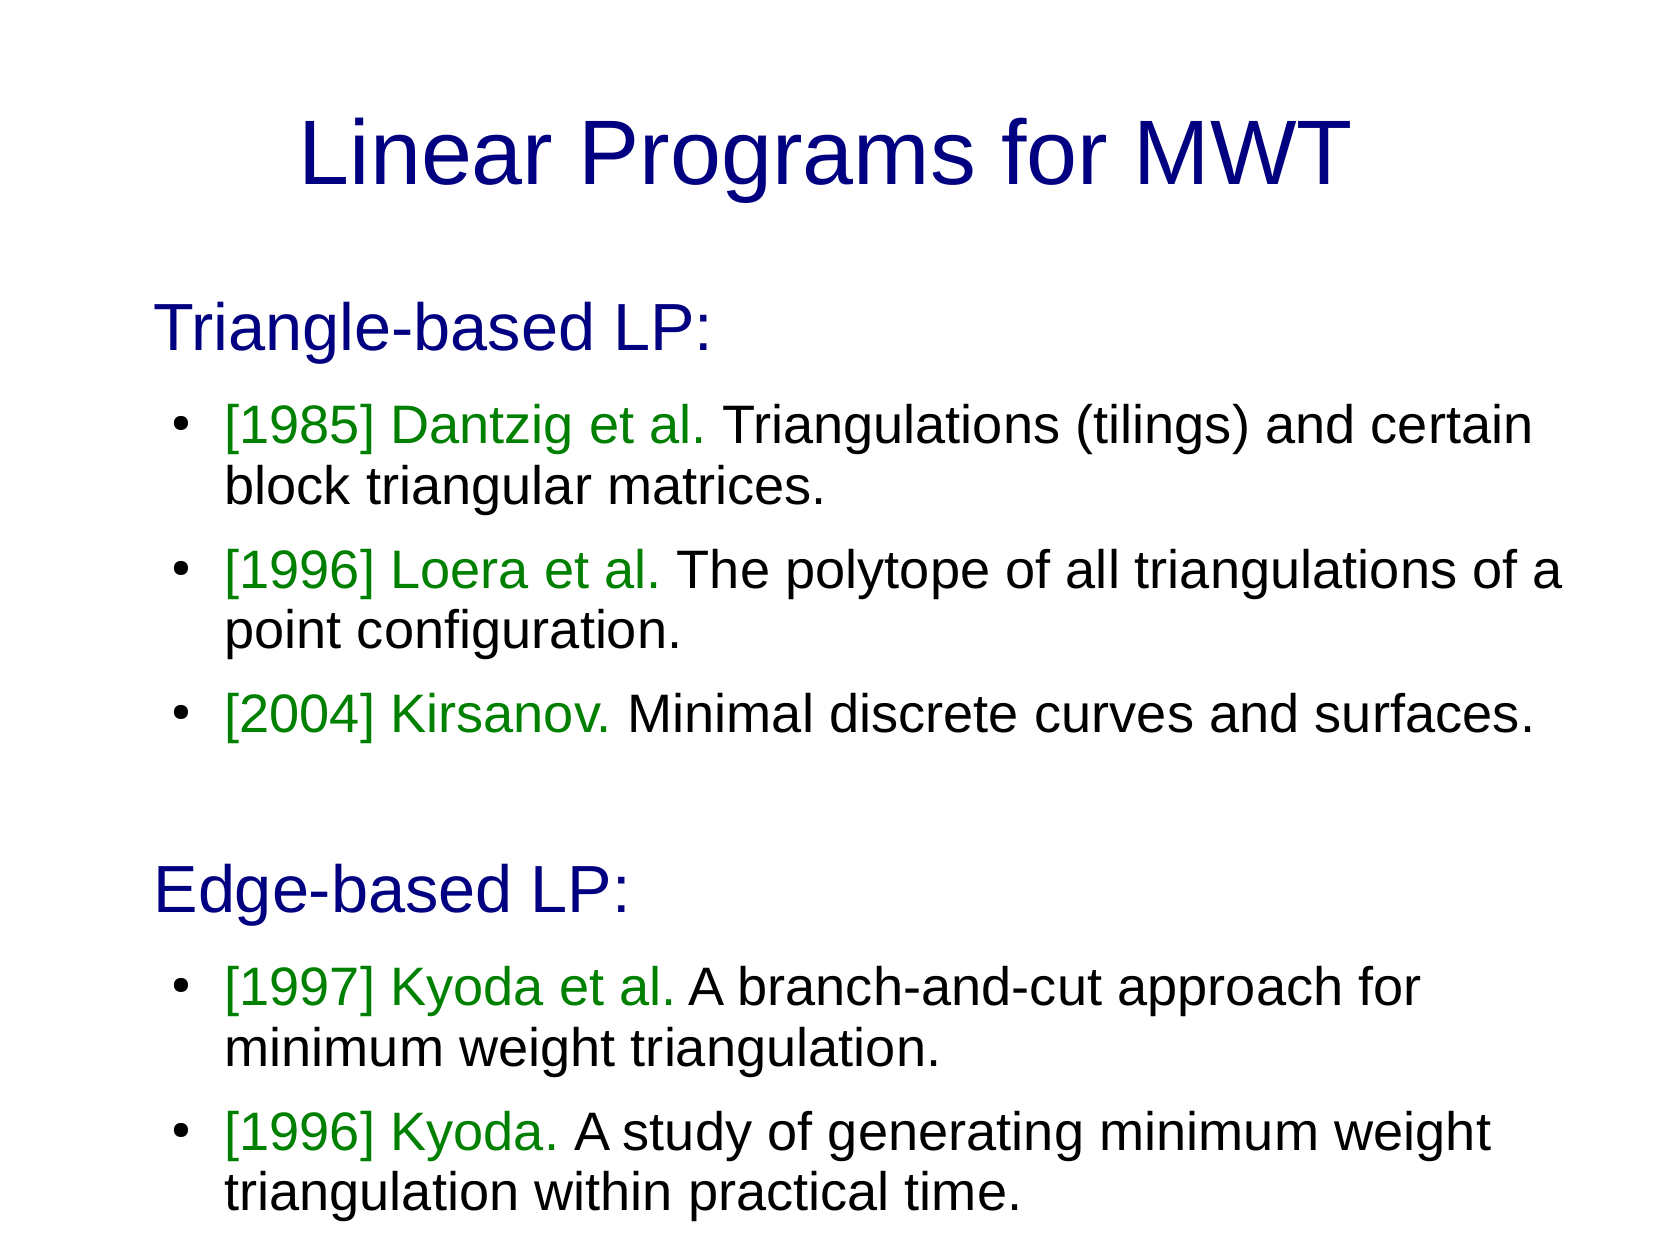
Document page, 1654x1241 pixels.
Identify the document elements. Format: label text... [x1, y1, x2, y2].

list Triangle-based LP: [1985] Dantzig et al. Triangulations (tilings) and certain block triangular matrices. [1996] Loera et al. The polytope of all triangulations of a point configuration. [2004] Kirsanov. Minimal discrete curves and surfaces. Edge-based LP: [1997] Kyoda et al. A branch-and-cut approach for minimum weight triangulation. [1996] Kyoda. A study of generating minimum weight triangulation within practical time. [1996] Ono et al. A package for triangulations. [1998] Tajima. Optimality and integer programming formulations of triangulations in general dimension. [2000] Aurenhammer and Xu. Optimal triangulations. [82, 290, 1571, 1109]
title Linear Programs for MWT [82, 49, 1571, 257]
